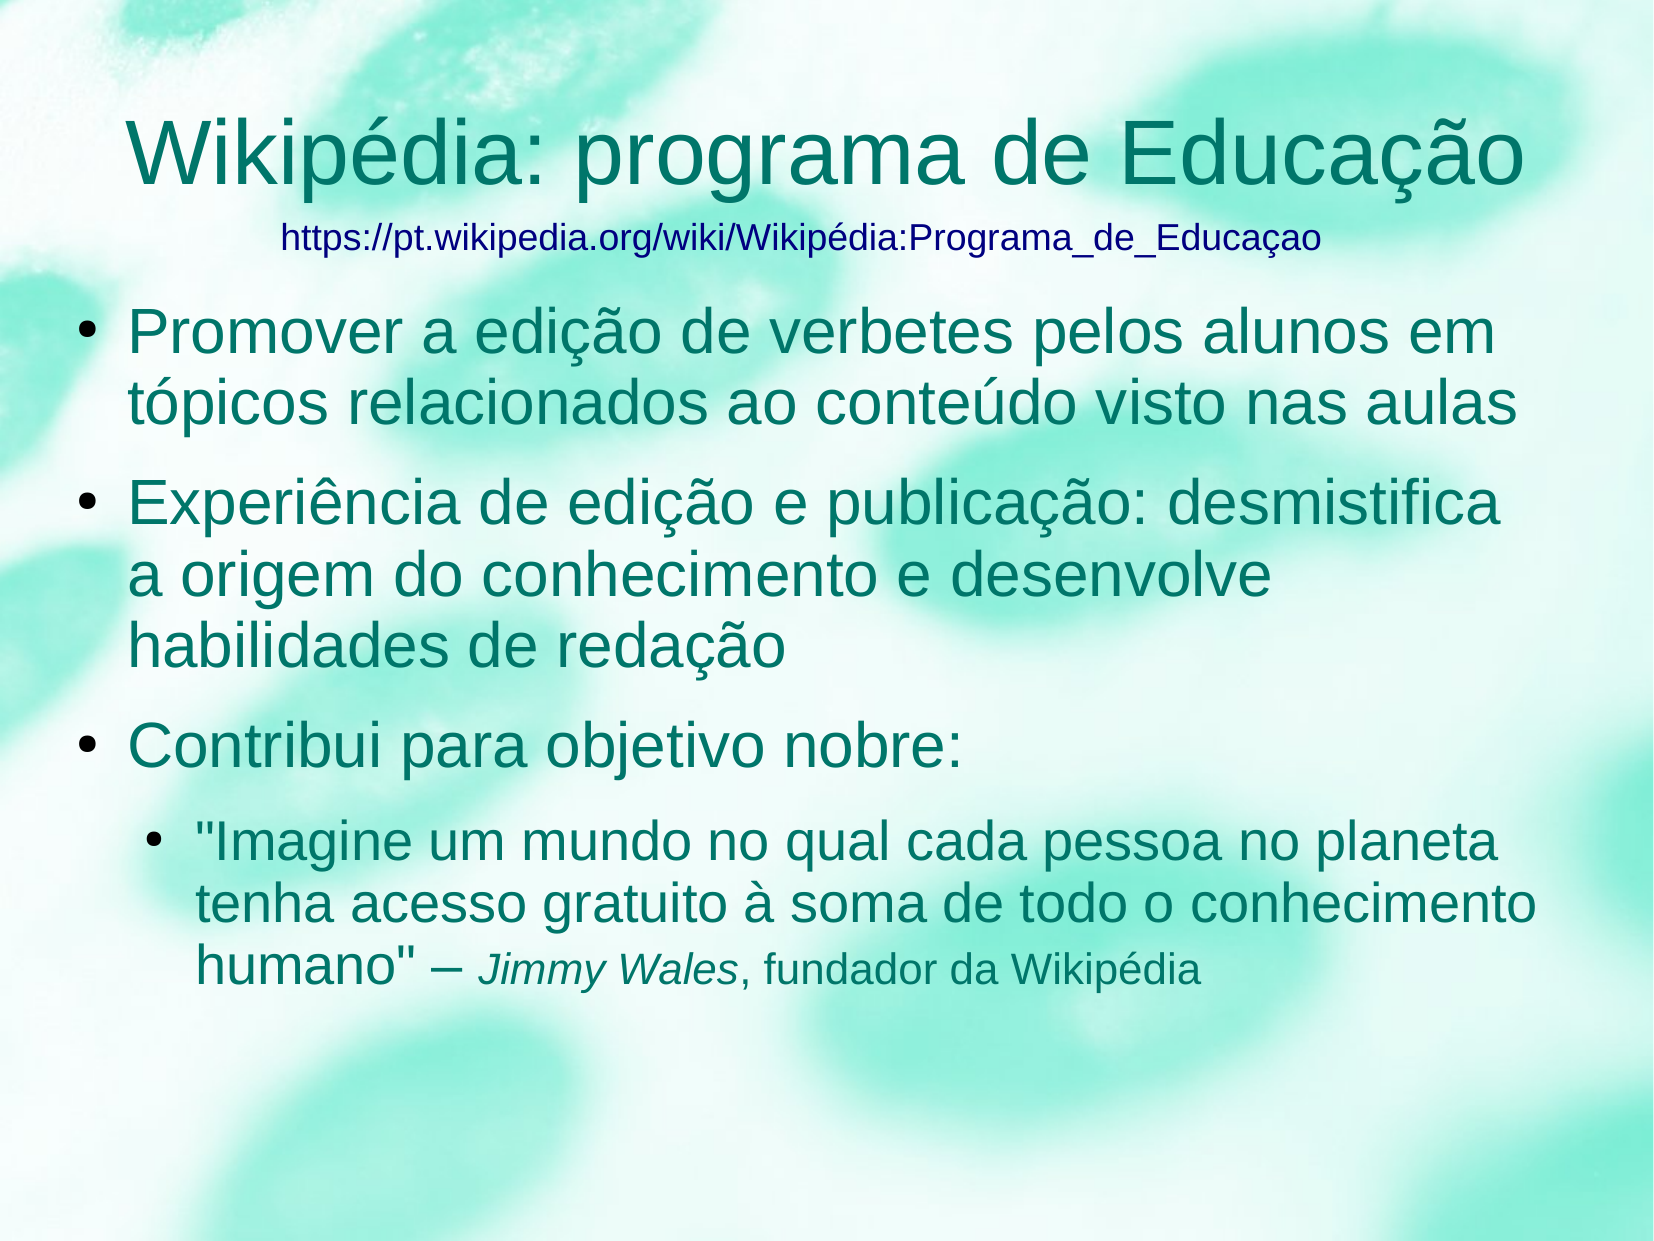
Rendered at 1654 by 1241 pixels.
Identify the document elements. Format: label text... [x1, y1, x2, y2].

text_box https://pt.wikipedia.org/wiki/Wikipédia:Programa_de_Educaçao [265, 208, 1372, 266]
list Promover a edição de verbetes pelos alunos em tópicos relacionados ao conteúdo visto nas aulas Experiência de edição e publicação: desmistifica a origem do conhecimento e desenvolve habilidades de redação Contribui para objetivo nobre: "Imagine um mundo no qual cada pessoa no planeta tenha acesso gratuito à soma de todo o conhecimento humano" – Jimmy Wales, fundador da Wikipédia [59, 295, 1548, 1015]
picture [0, 0, 1654, 1241]
title Wikipédia: programa de Educação [82, 49, 1571, 257]
